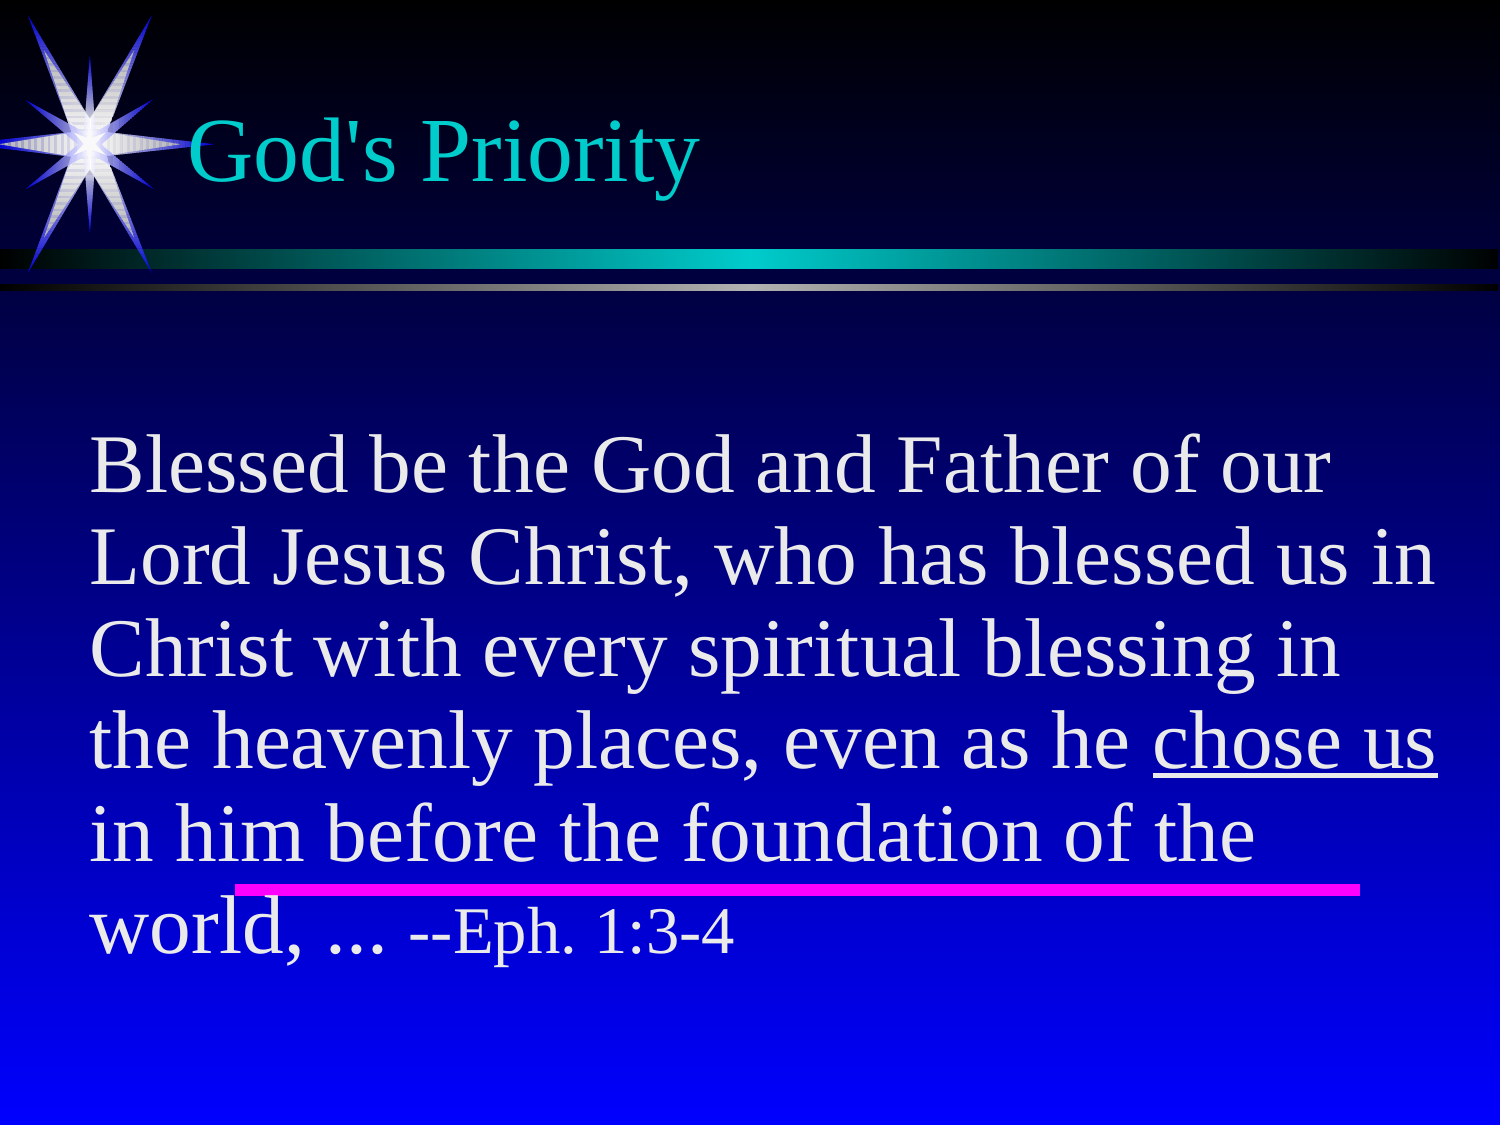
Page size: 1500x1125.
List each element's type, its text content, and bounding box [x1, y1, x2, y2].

title God's Priority [187, 56, 1463, 244]
text_box Blessed be the God and Father of our Lord Jesus Christ, who has blessed us in Christ with every spiritual blessing in the heavenly places, even as he chose us in him before the foundation of the world, ... --Eph. 1:3-4 [75, 410, 1463, 979]
